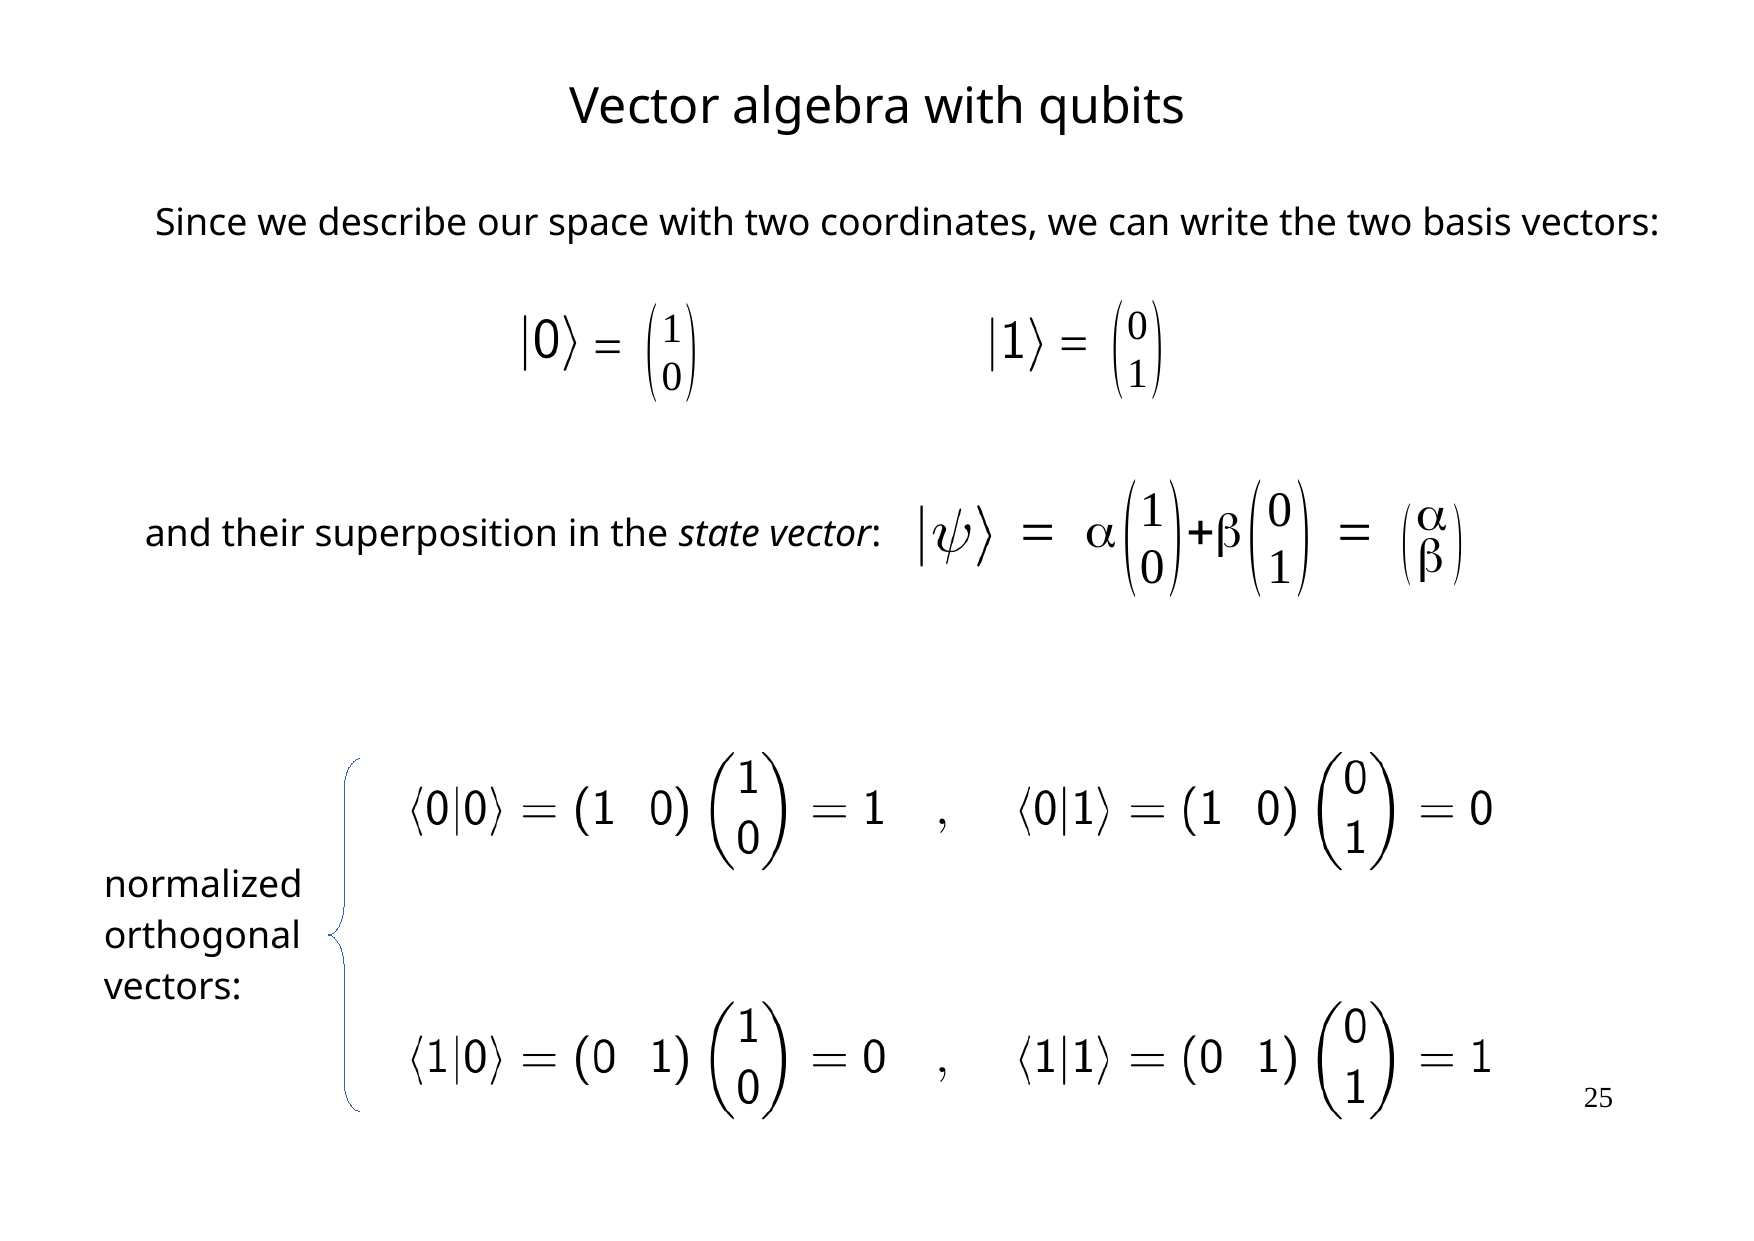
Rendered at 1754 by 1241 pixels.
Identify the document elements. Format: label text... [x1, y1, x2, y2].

chart [992, 476, 1470, 601]
text_box Since we describe our space with two coordinates, we can write the two basis vectors: [140, 188, 1679, 301]
picture [910, 494, 992, 577]
chart [567, 300, 705, 405]
chart [1033, 297, 1171, 402]
picture [976, 306, 1052, 382]
picture [511, 305, 567, 382]
text_box normalized orthogonal vectors: [88, 849, 313, 1012]
text_box and their superposition in the state vector: [129, 499, 892, 565]
text_box Vector algebra with qubits [555, 62, 1199, 142]
picture [359, 740, 1560, 1133]
